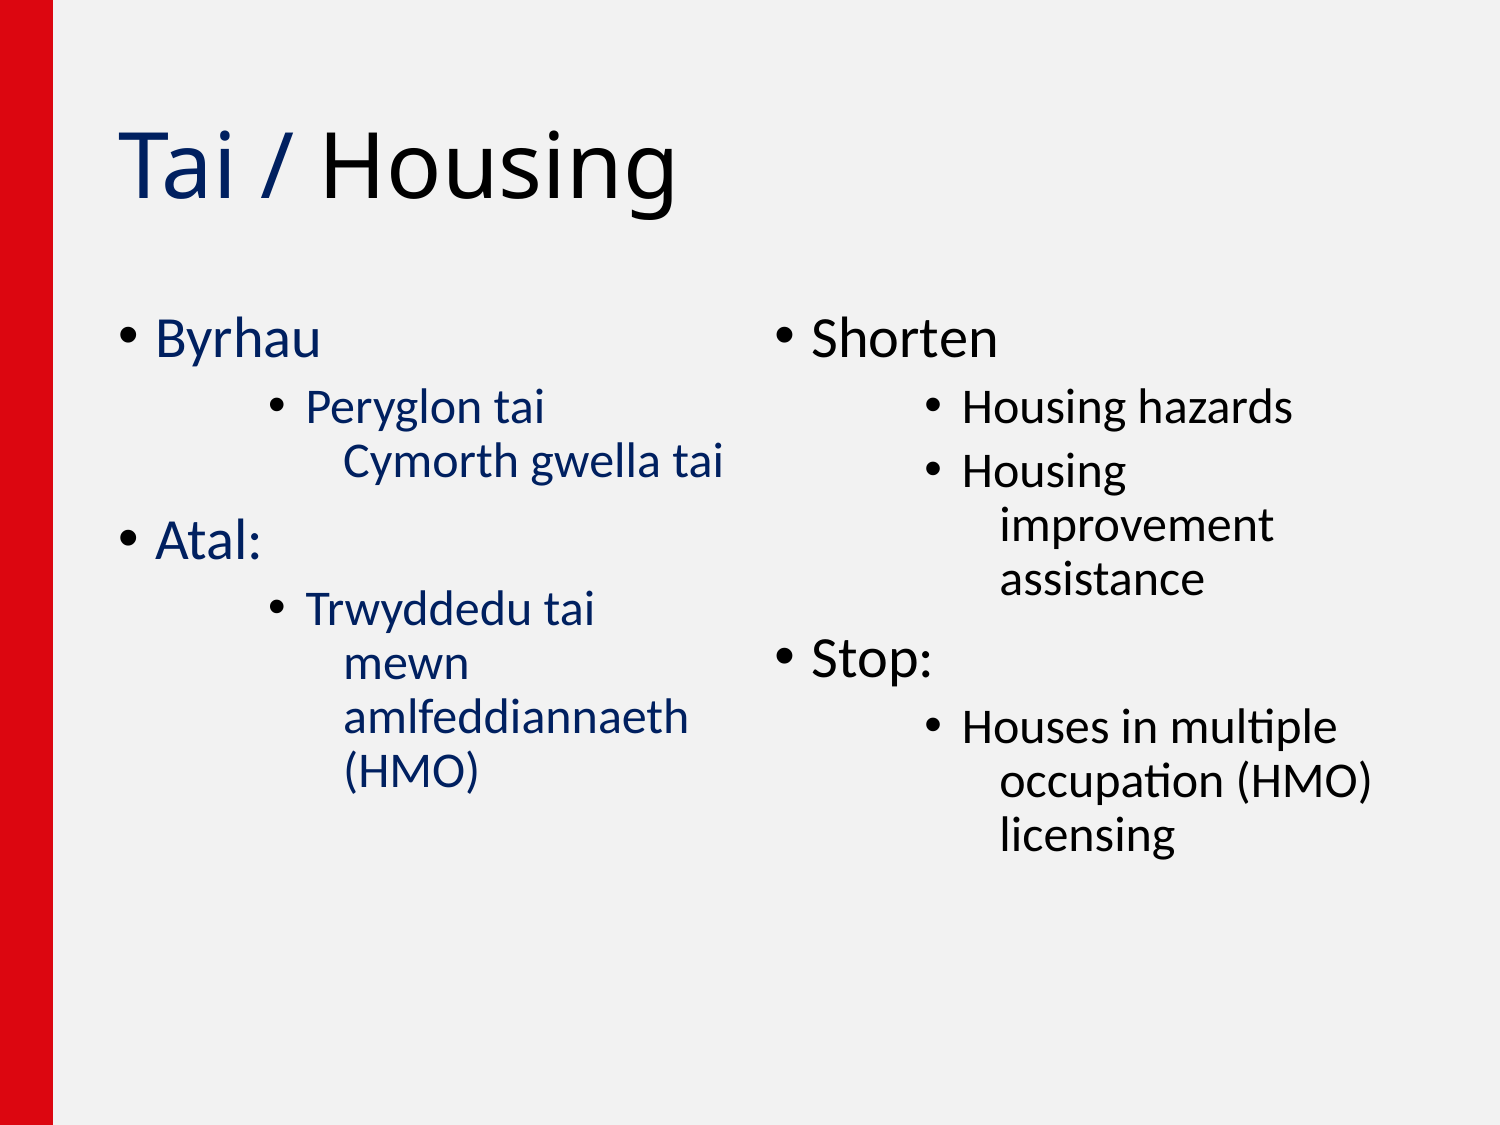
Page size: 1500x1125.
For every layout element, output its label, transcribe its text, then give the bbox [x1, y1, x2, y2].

list Shorten Housing hazards Housing improvement assistance Stop: Houses in multiple occupation (HMO) licensing [759, 299, 1397, 1014]
list Byrhau Peryglon tai Cymorth gwella tai Atal: Trwyddedu tai mewn amlfeddiannaeth (HMO) [103, 299, 741, 1014]
title Tai / Housing [103, 59, 1397, 278]
